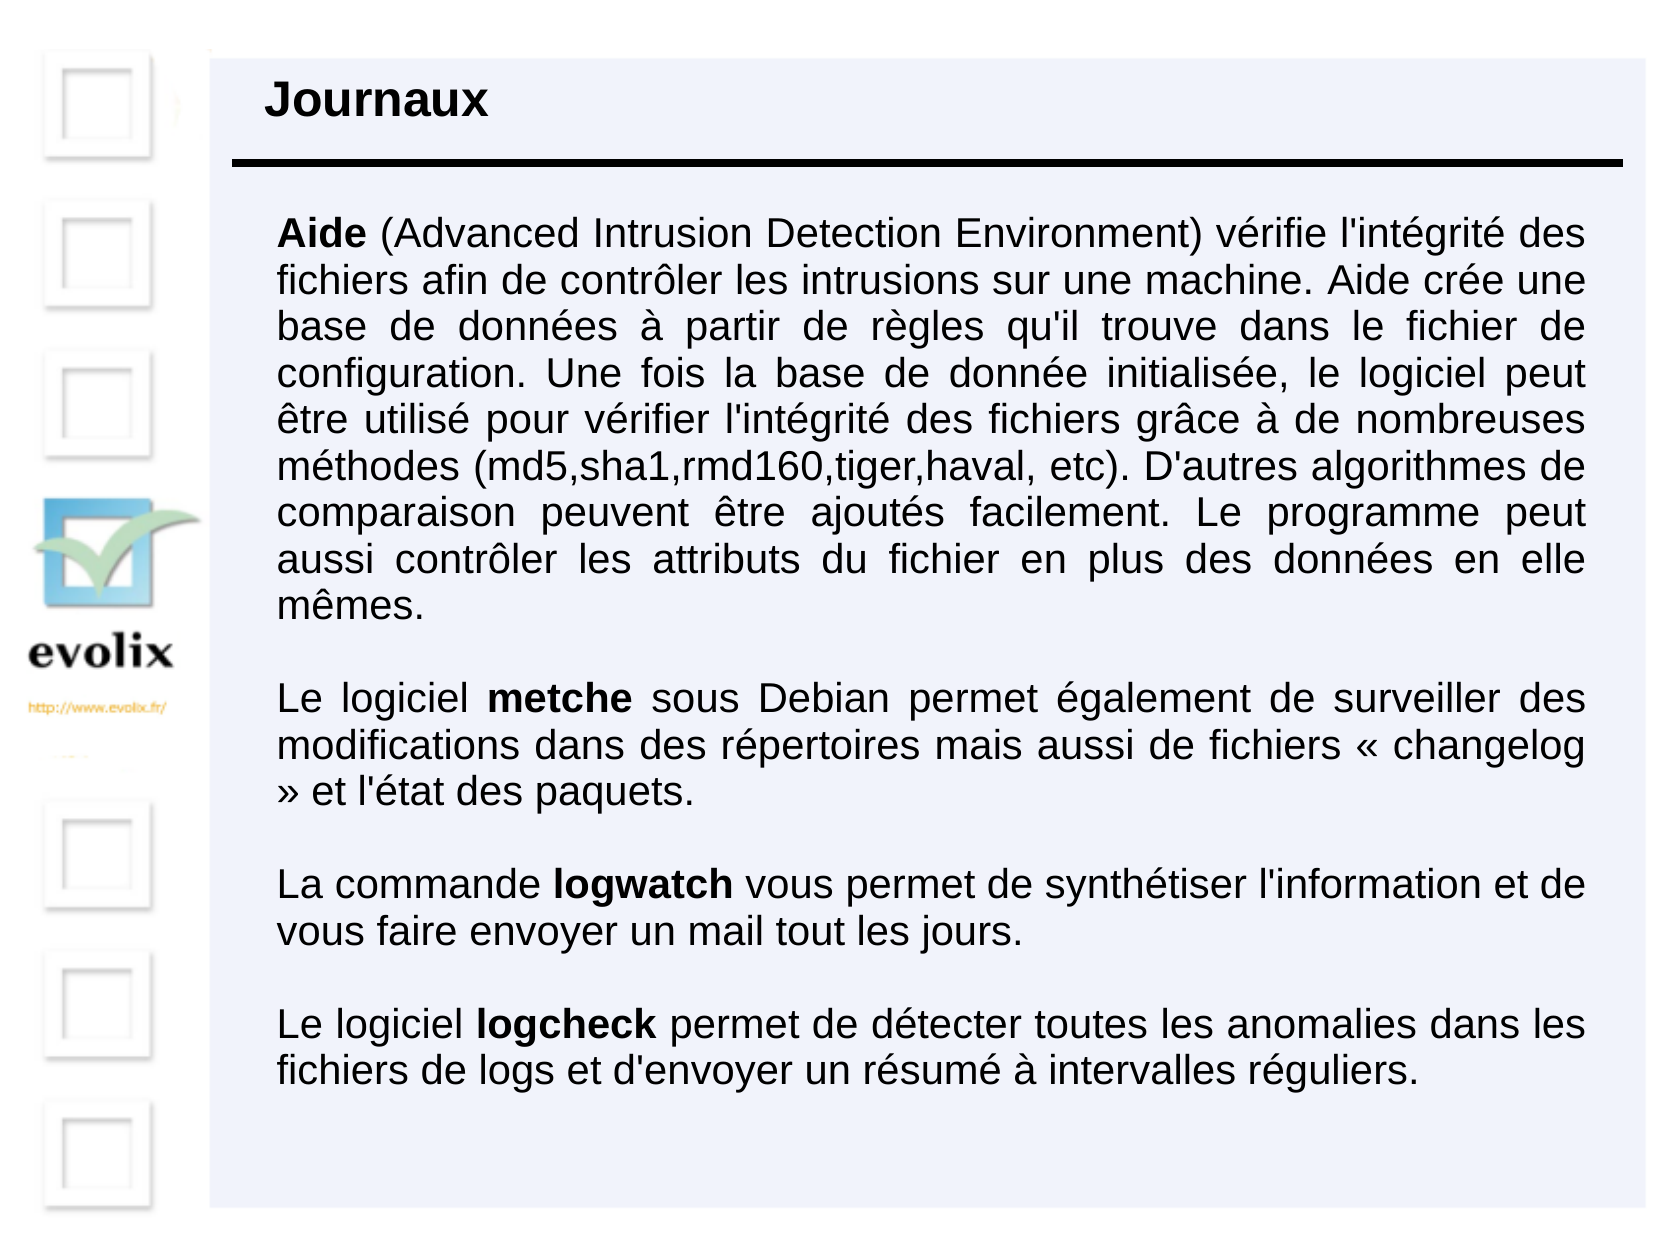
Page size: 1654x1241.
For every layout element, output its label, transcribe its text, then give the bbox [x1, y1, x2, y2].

text_box Journaux [249, 63, 691, 135]
text_box Aide (Advanced Intrusion Detection Environment) vérifie l'intégrité des fichiers afin de contrôler les intrusions sur une machine. Aide crée une base de données à partir de règles qu'il trouve dans le fichier de configuration. Une fois la base de donnée initialisée, le logiciel peut être utilisé pour vérifier l'intégrité des fichiers grâce à de nombreuses méthodes (md5,sha1,rmd160,tiger,haval, etc). D'autres algorithmes de comparaison peuvent être ajoutés facilement. Le programme peut aussi contrôler les attributs du fichier en plus des données en elle mêmes. Le logiciel metche sous Debian permet également de surveiller des modifications dans des répertoires mais aussi de fichiers « changelog » et l'état des paquets. La commande logwatch vous permet de synthétiser l'information et de vous faire envoyer un mail tout les jours. Le logiciel logcheck permet de détecter toutes les anomalies dans les fichiers de logs et d'envoyer un résumé à intervalles réguliers. [261, 202, 1602, 1148]
picture [0, 49, 1654, 1218]
